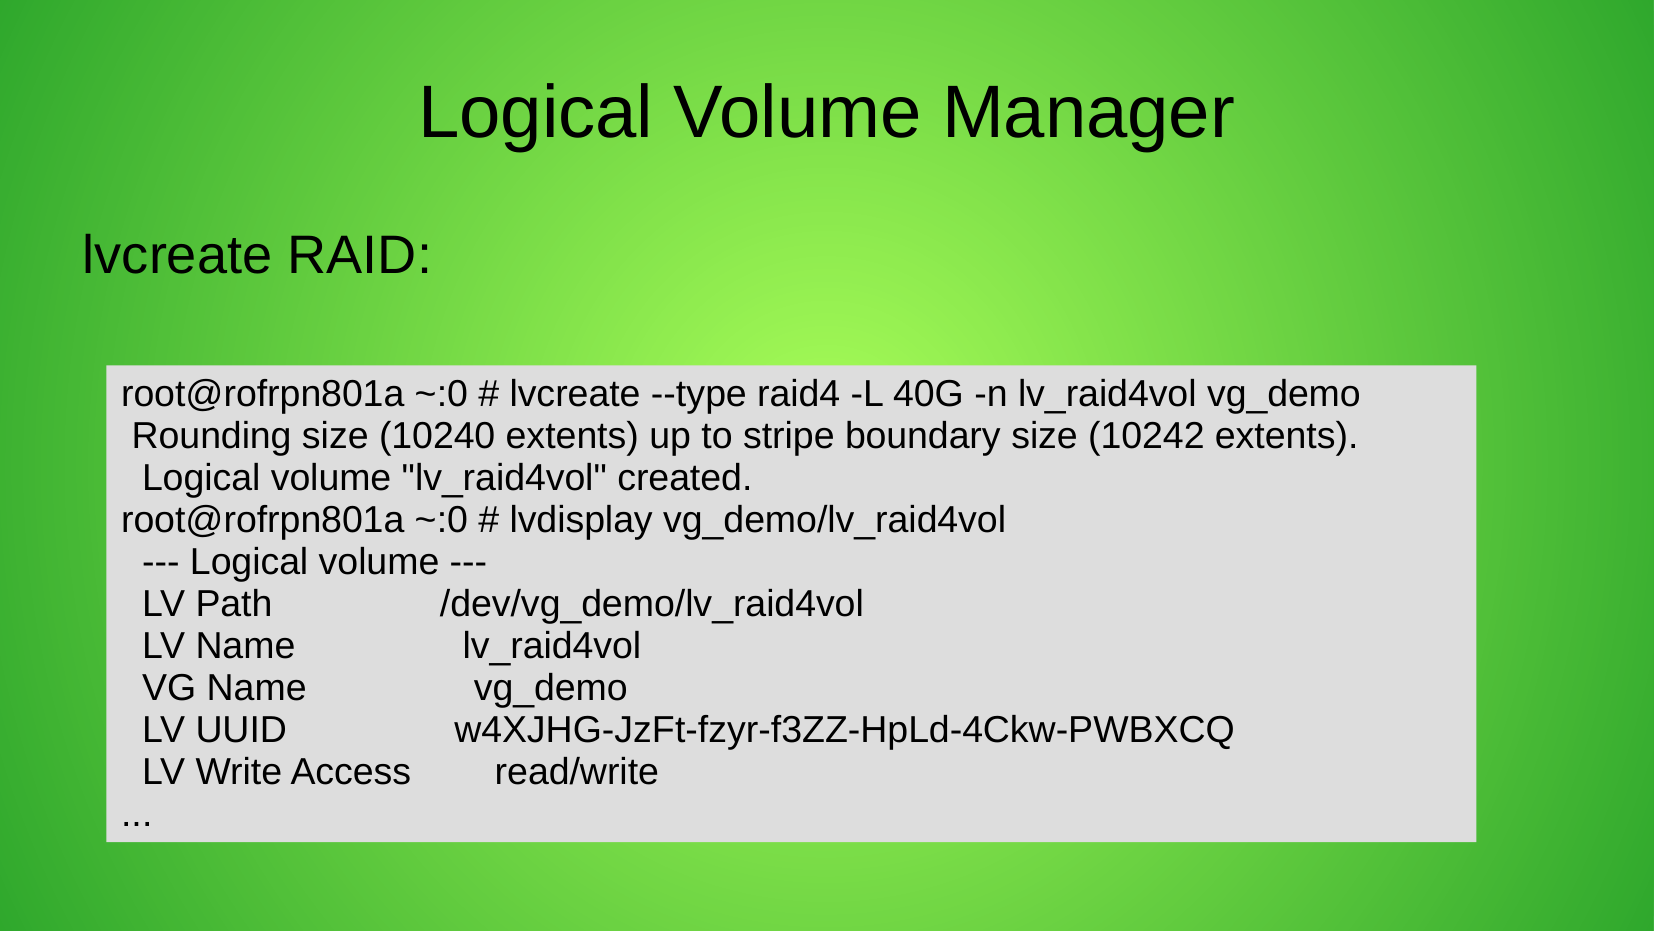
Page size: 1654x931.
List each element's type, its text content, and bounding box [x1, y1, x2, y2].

title Logical Volume Manager [82, 35, 1571, 189]
list lvcreate RAID: [82, 224, 1571, 343]
text_box root@rofrpn801a ~:0 # lvcreate --type raid4 -L 40G -n lv_raid4vol vg_demo Rounding size (10240 extents) up to stripe boundary size (10242 extents). Logical volume "lv_raid4vol" created. root@rofrpn801a ~:0 # lvdisplay vg_demo/lv_raid4vol --- Logical volume --- LV Path /dev/vg_demo/lv_raid4vol LV Name lv_raid4vol VG Name vg_demo LV UUID w4XJHG-JzFt-fzyr-f3ZZ-HpLd-4Ckw-PWBXCQ LV Write Access read/write ... [106, 365, 1477, 843]
